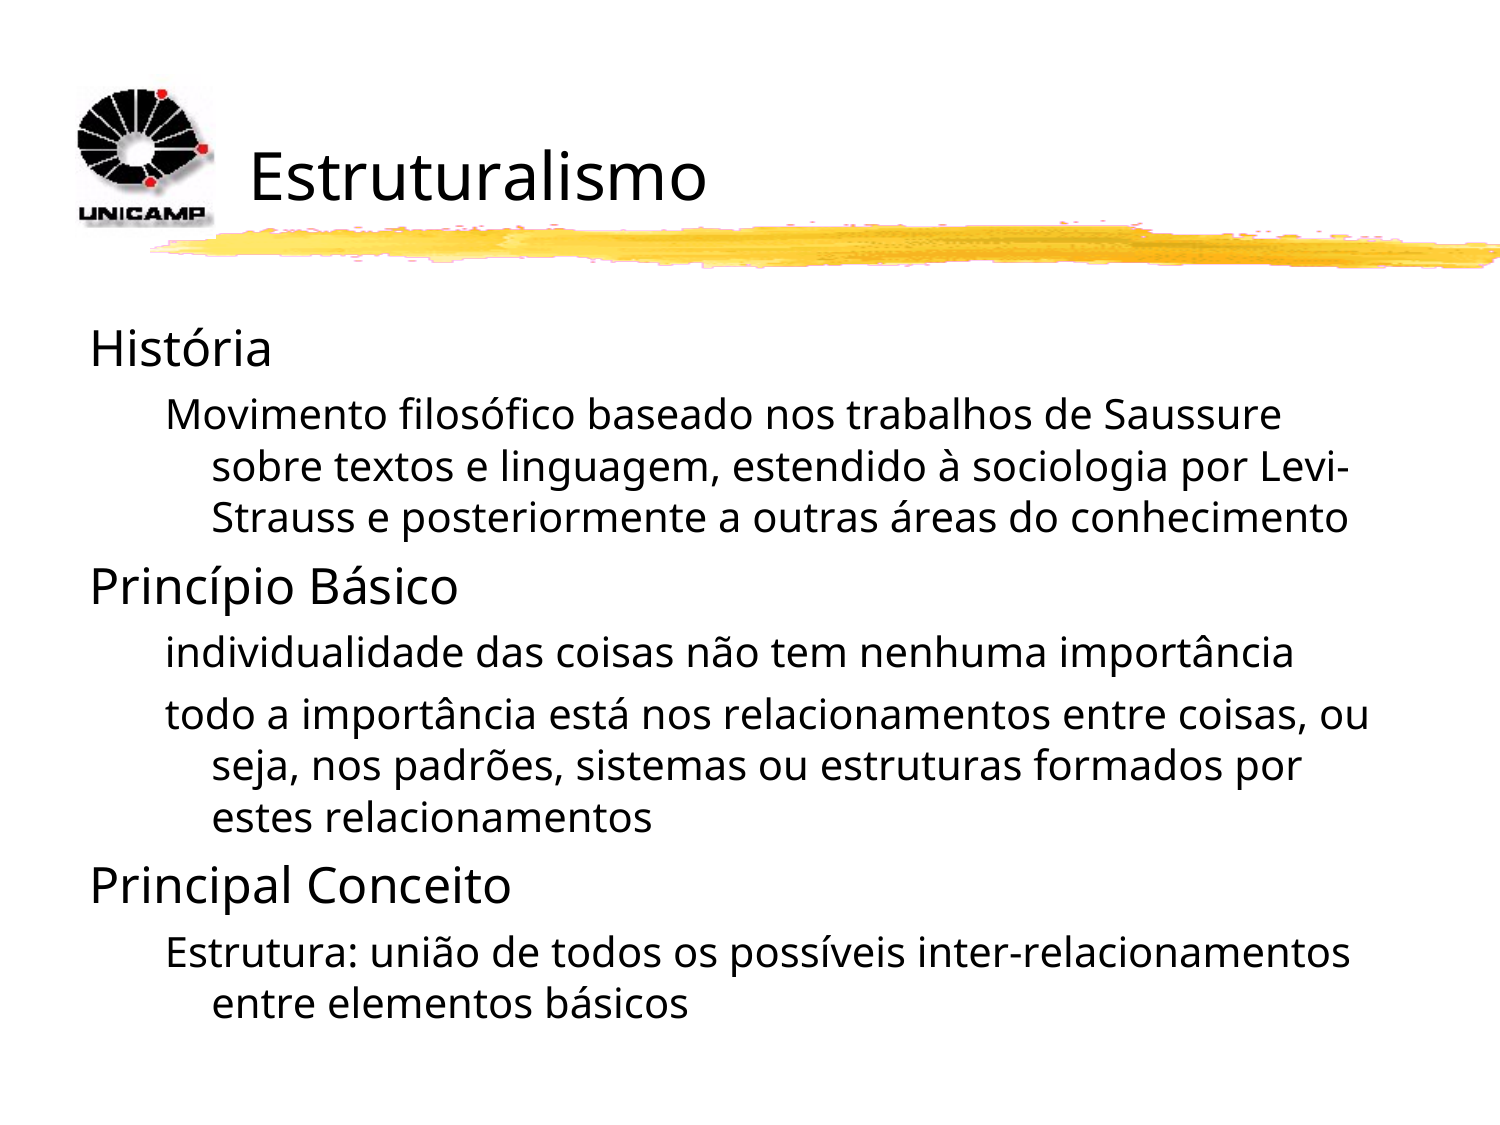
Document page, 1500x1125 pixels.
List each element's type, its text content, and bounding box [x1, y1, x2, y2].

title Estruturalismo [233, 37, 1434, 225]
picture [75, 74, 1500, 279]
list História Movimento filosófico baseado nos trabalhos de Saussure sobre textos e linguagem, estendido à sociologia por Levi-Strauss e posteriormente a outras áreas do conhecimento Princípio Básico individualidade das coisas não tem nenhuma importância todo a importância está nos relacionamentos entre coisas, ou seja, nos padrões, sistemas ou estruturas formados por estes relacionamentos Principal Conceito Estrutura: união de todos os possíveis inter-relacionamentos entre elementos básicos [74, 309, 1417, 994]
